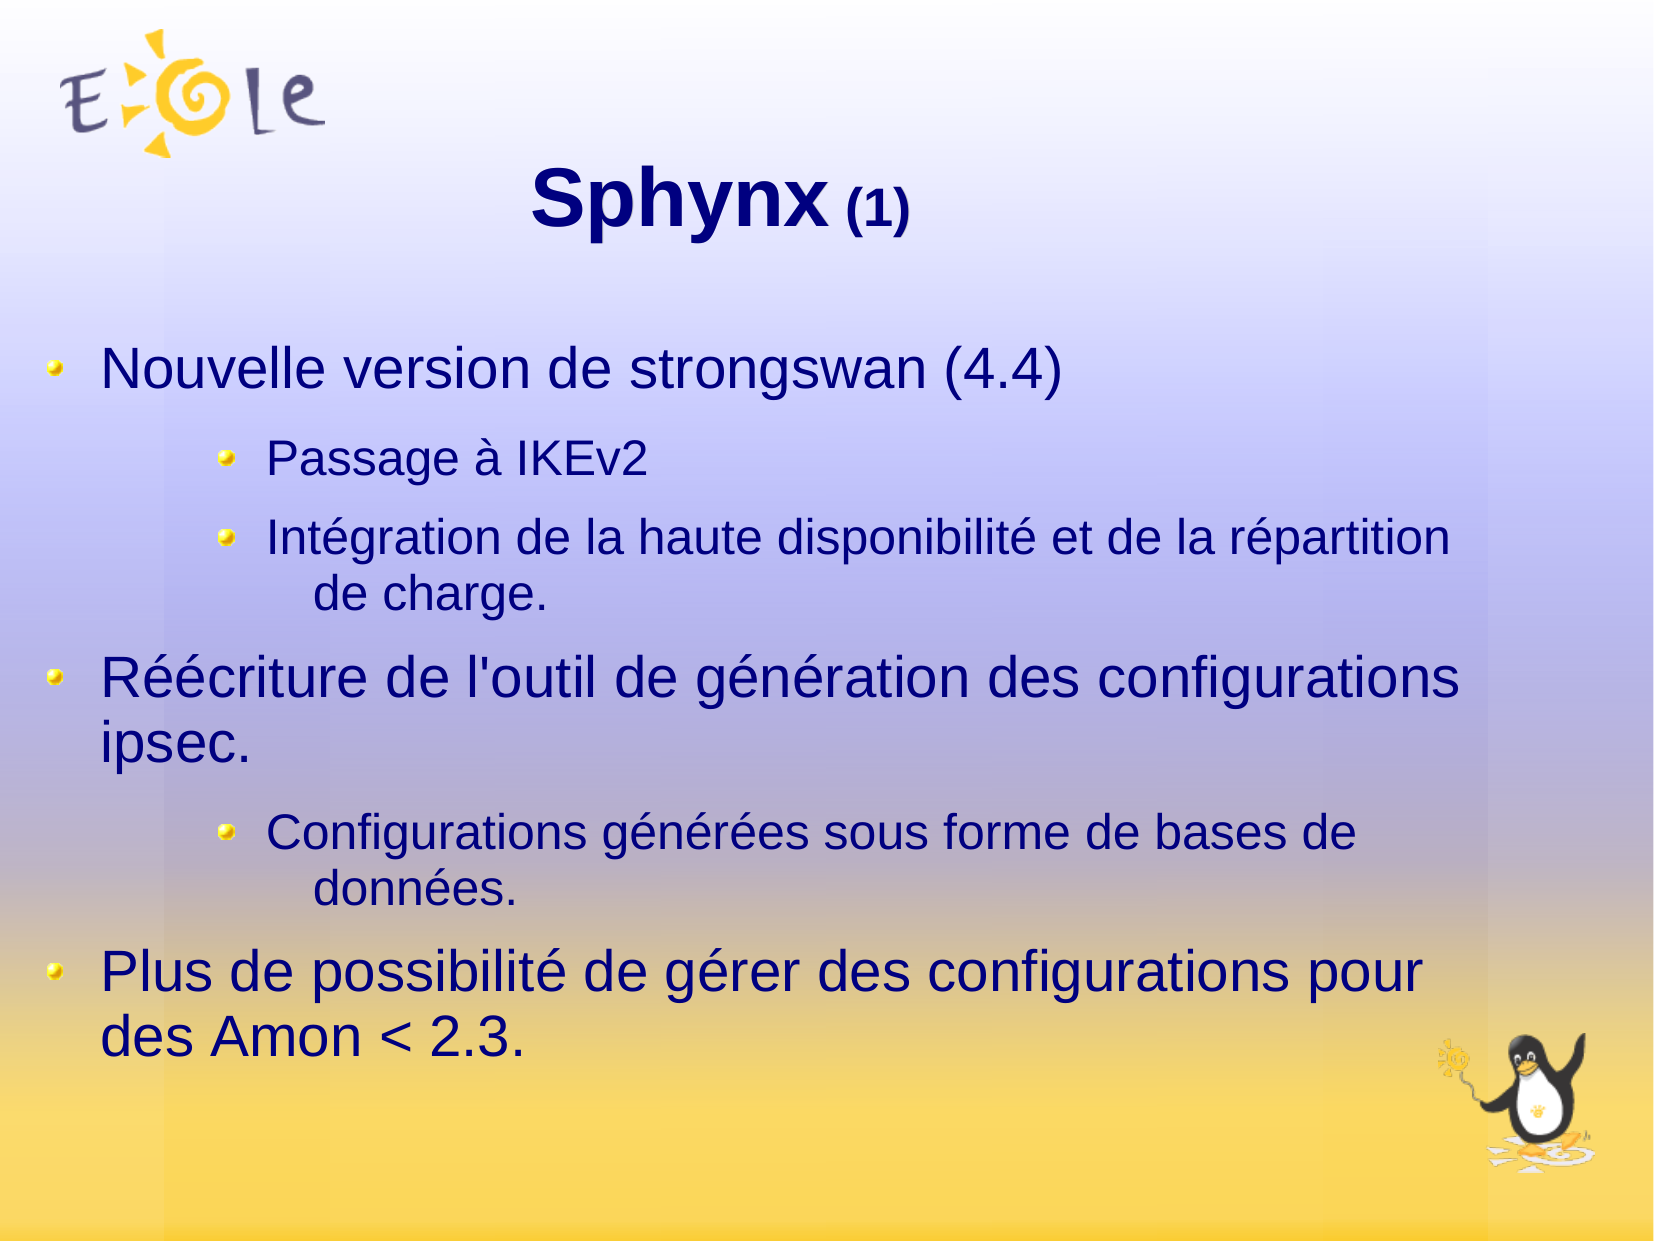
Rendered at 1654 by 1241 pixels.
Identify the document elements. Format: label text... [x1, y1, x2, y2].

text_box Sphynx (1) [515, 143, 965, 266]
picture [0, 0, 1654, 1241]
list Nouvelle version de strongswan (4.4) Passage à IKEv2 Intégration de la haute disponibilité et de la répartition de charge. Réécriture de l'outil de génération des configurations ipsec. Configurations générées sous forme de bases de données. Plus de possibilité de gérer des configurations pour des Amon < 2.3. [29, 335, 1518, 1241]
